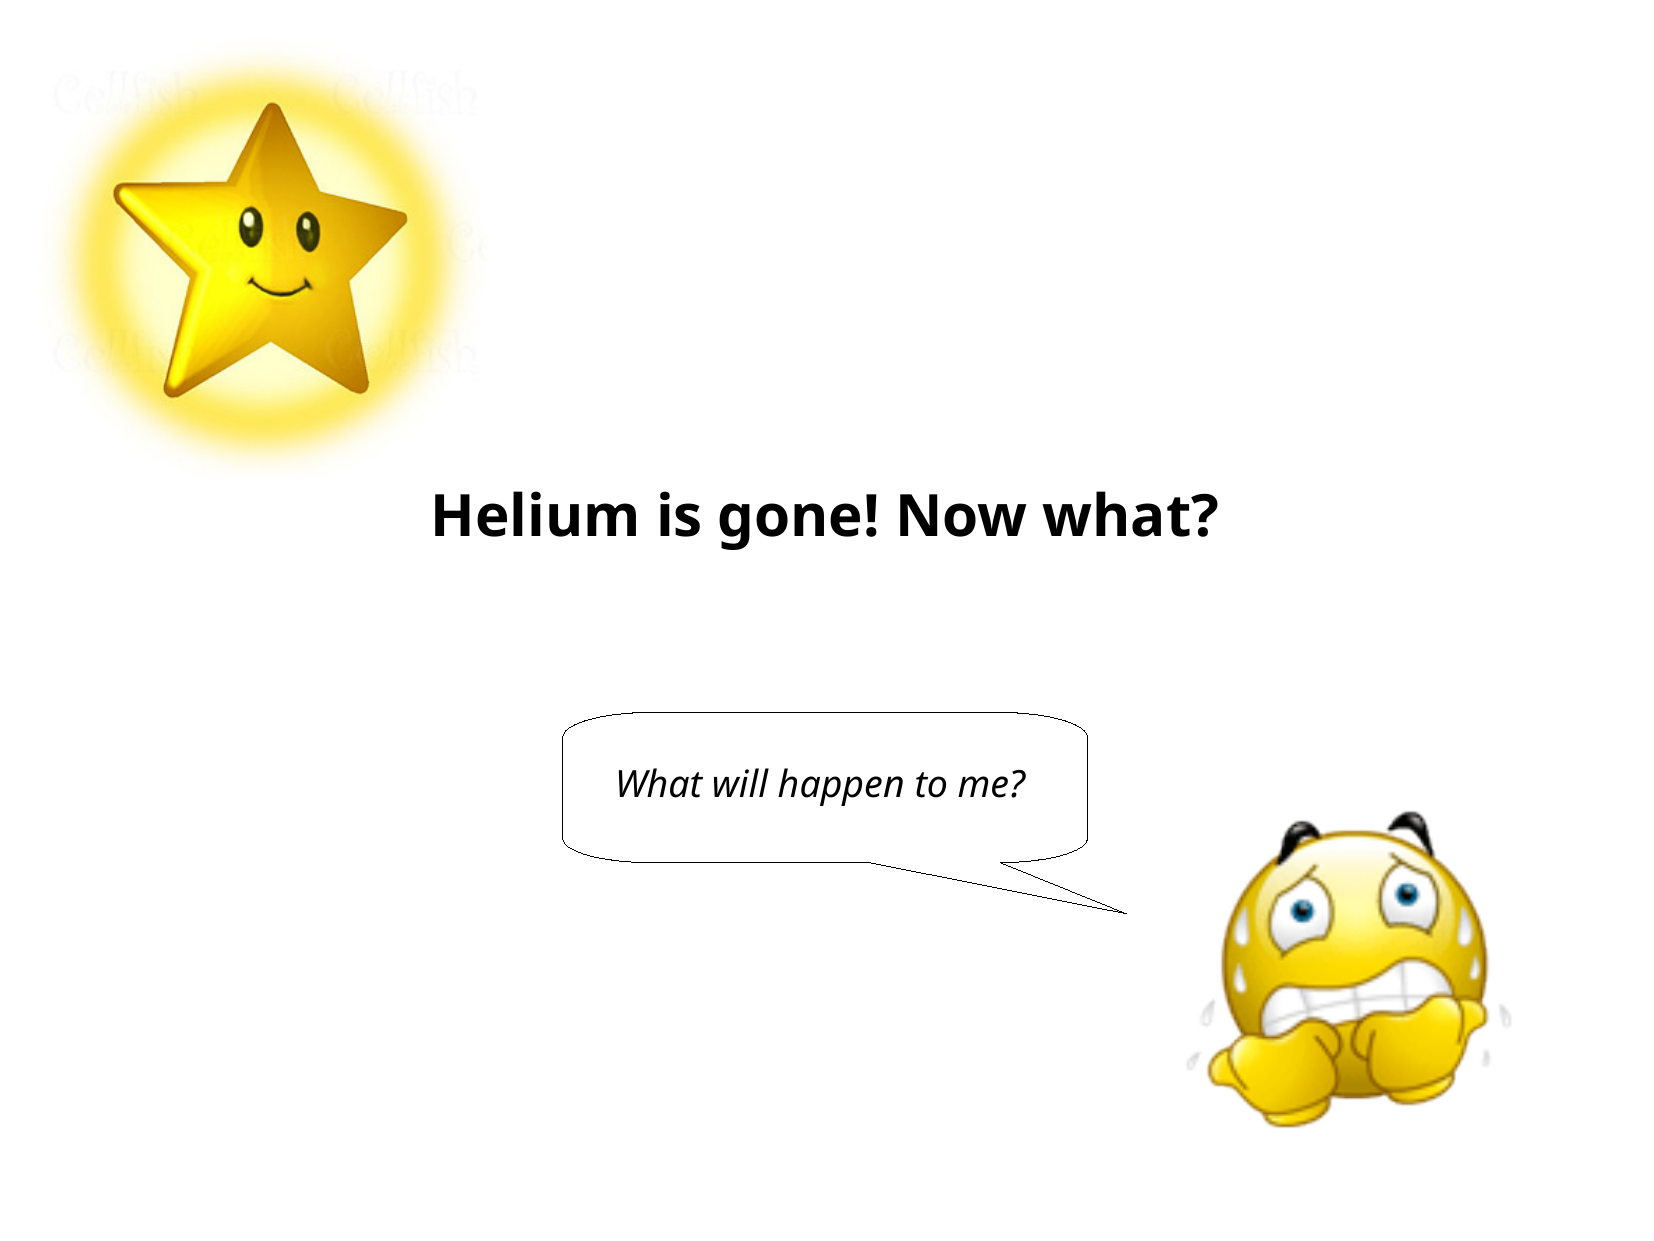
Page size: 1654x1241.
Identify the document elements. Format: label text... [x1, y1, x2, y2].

text_box What will happen to me? [600, 750, 1088, 852]
text_box [562, 712, 1127, 914]
text_box Helium is gone! Now what? [0, 466, 1651, 563]
picture [1162, 787, 1538, 1154]
picture [37, 37, 488, 477]
